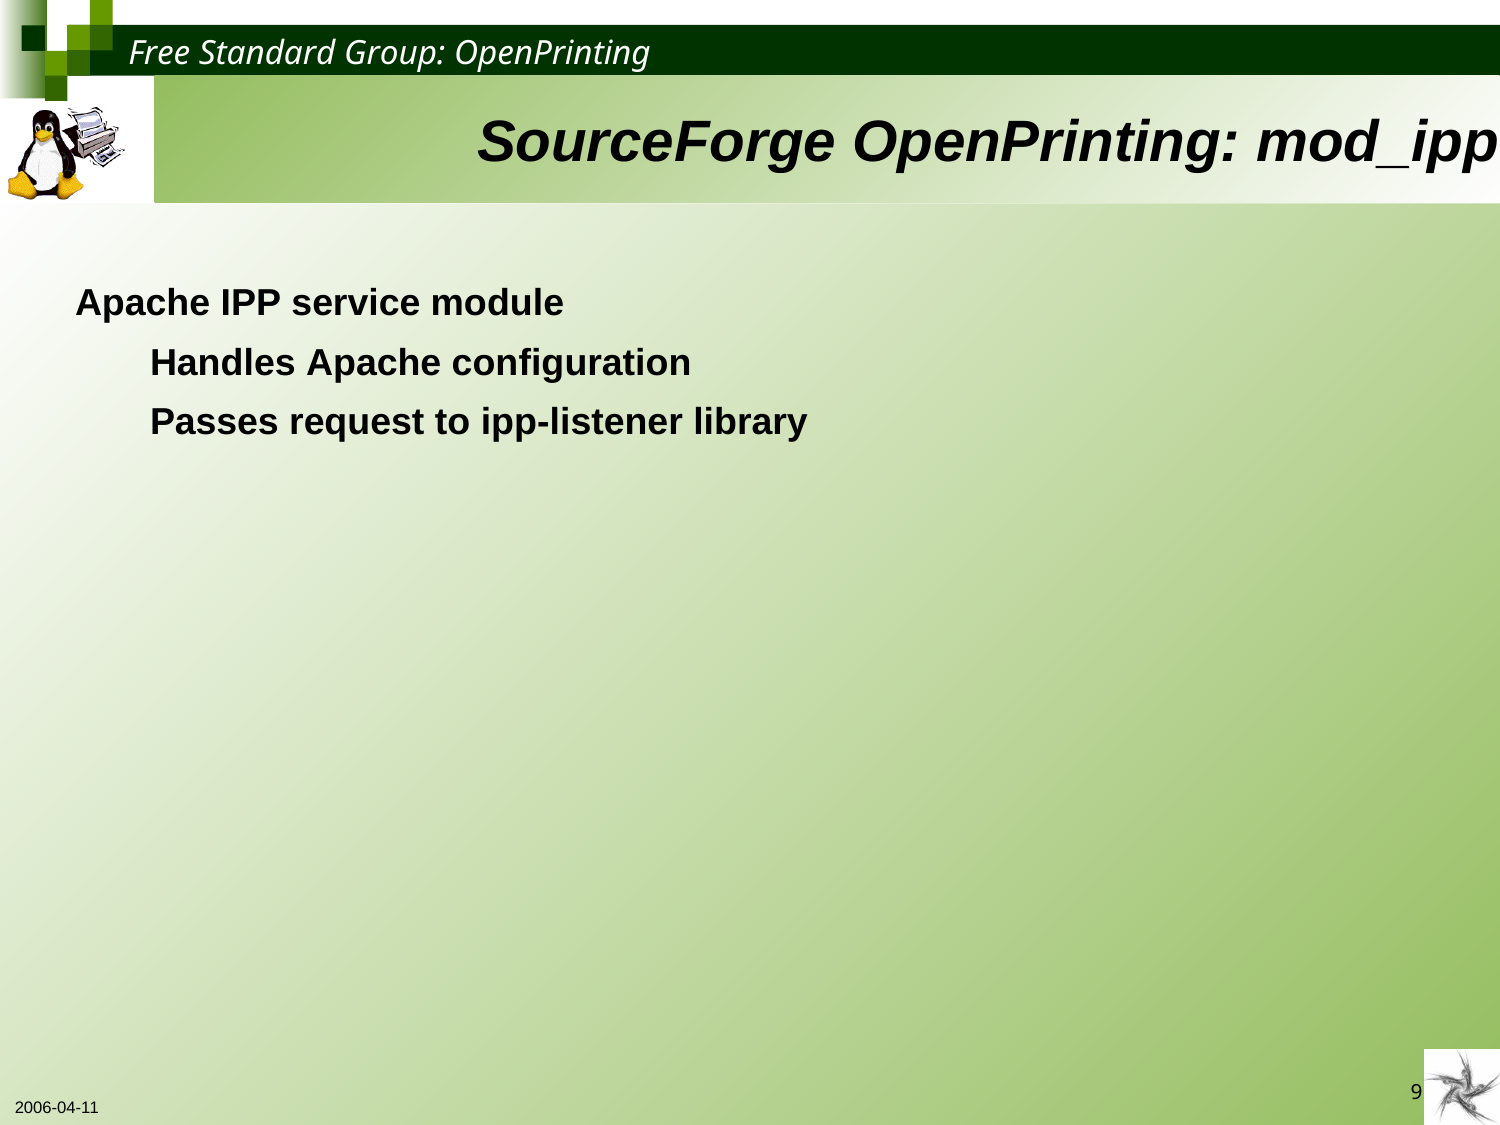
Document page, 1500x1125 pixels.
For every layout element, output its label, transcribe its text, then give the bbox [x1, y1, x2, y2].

title SourceForge OpenPrinting: mod_ipp [154, 75, 1500, 203]
list Apache IPP service module Handles Apache configuration Passes request to ipp-listener library [75, 278, 1425, 963]
picture [0, 96, 133, 203]
picture [1424, 1049, 1500, 1125]
